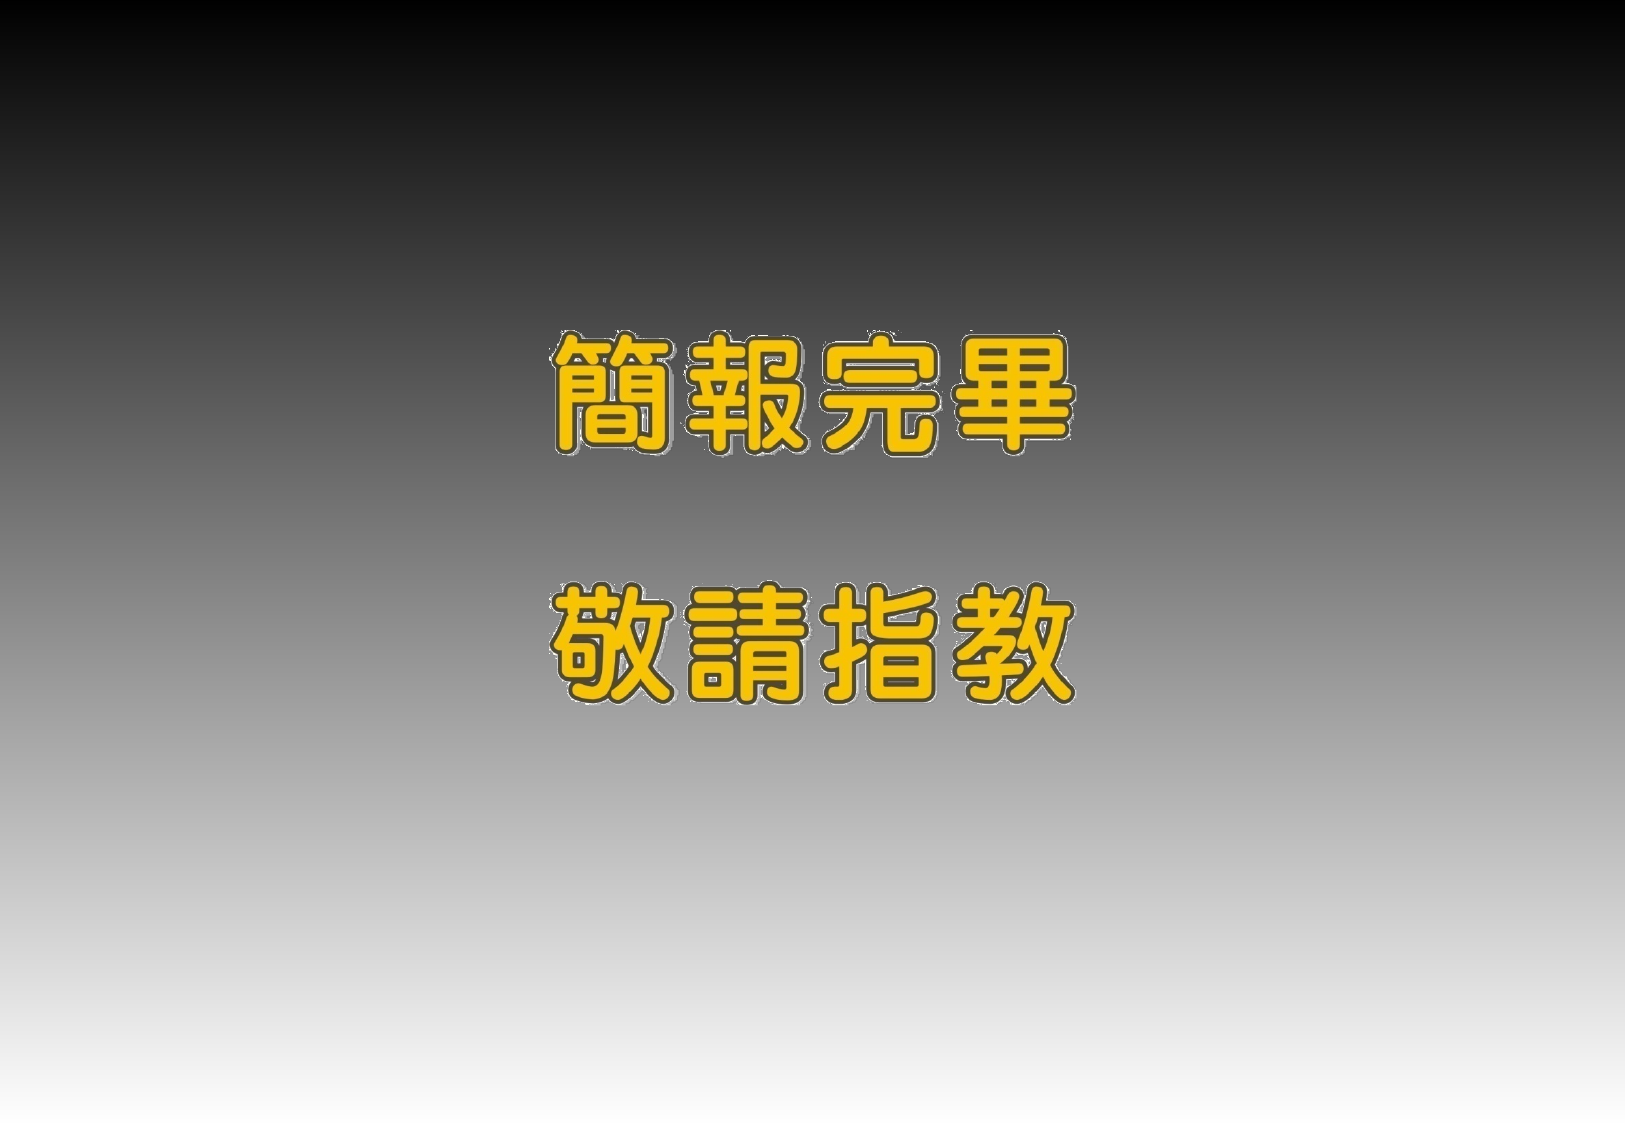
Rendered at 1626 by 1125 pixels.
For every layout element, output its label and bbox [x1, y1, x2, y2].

picture [549, 330, 1076, 705]
